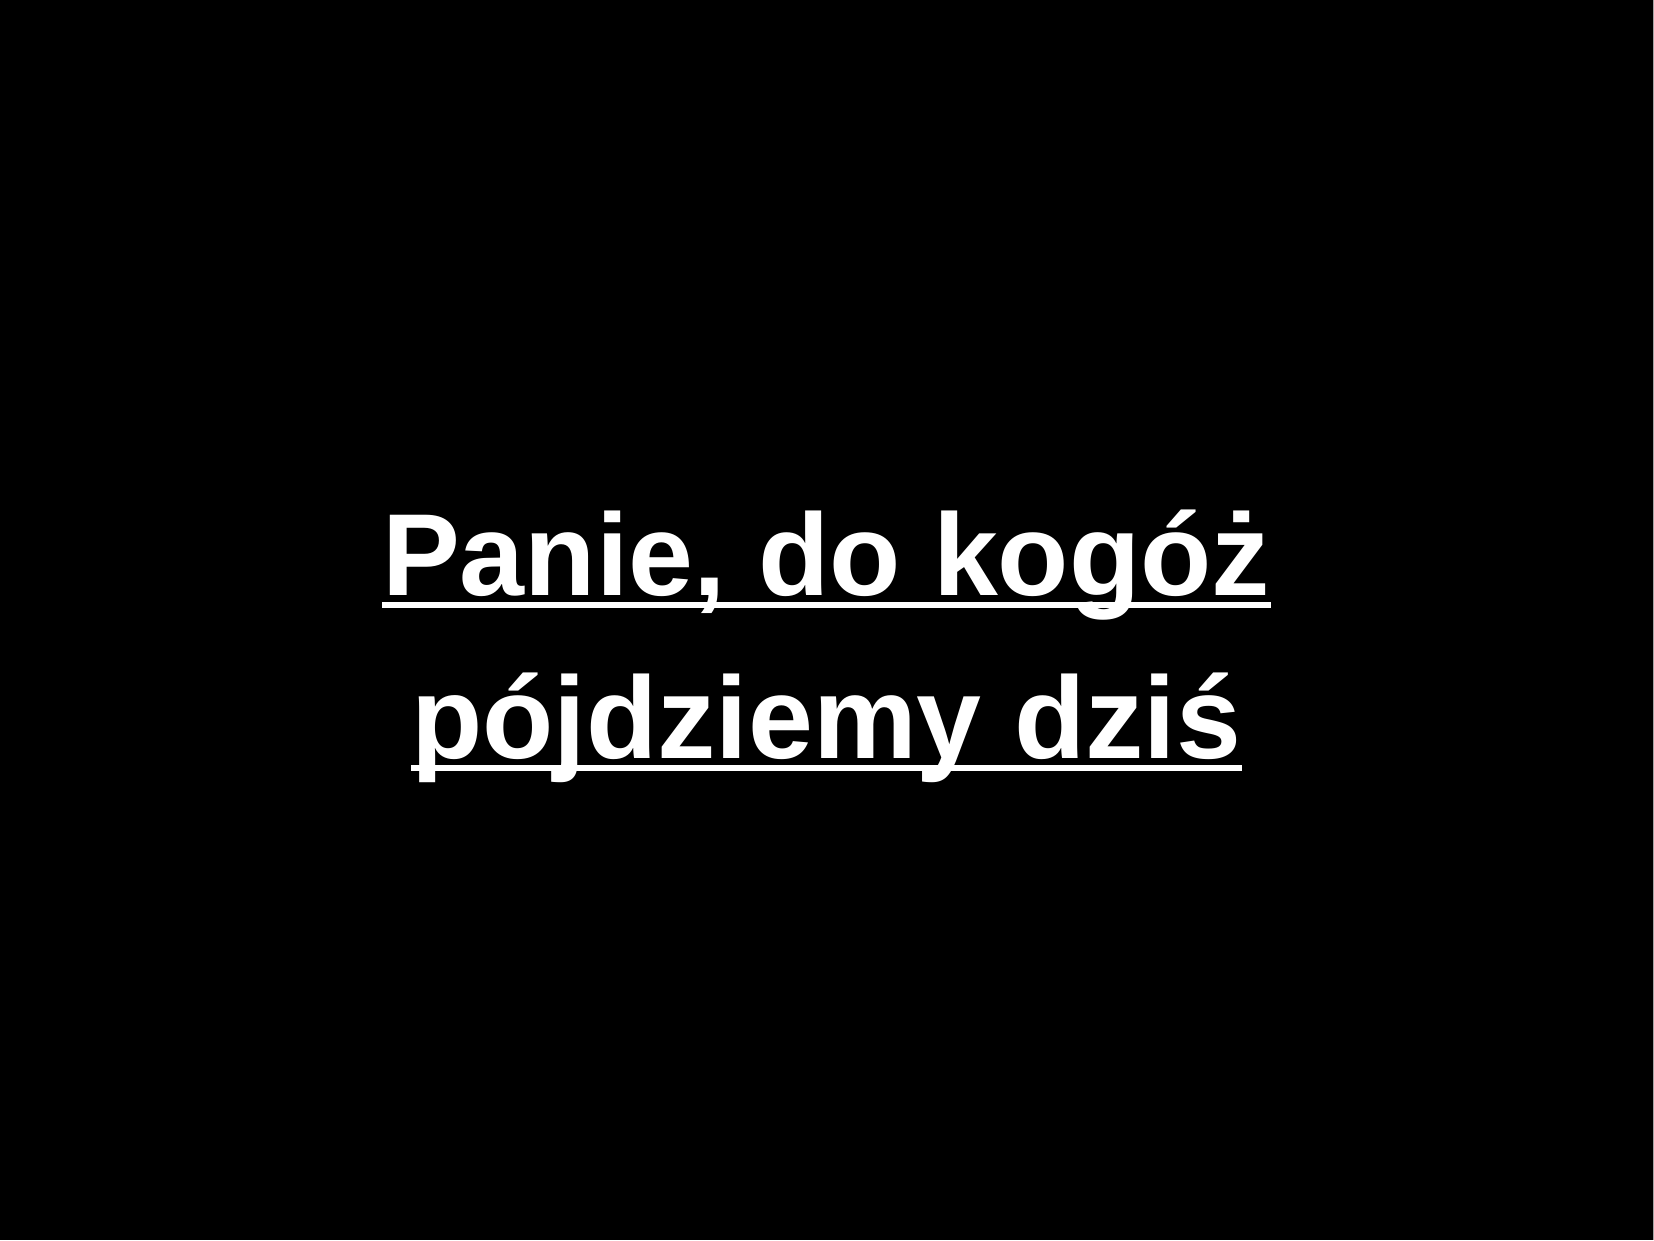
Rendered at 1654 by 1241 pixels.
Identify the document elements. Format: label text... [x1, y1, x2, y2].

subtitle Panie, do kogóż pójdziemy dziś [0, 0, 1654, 1241]
